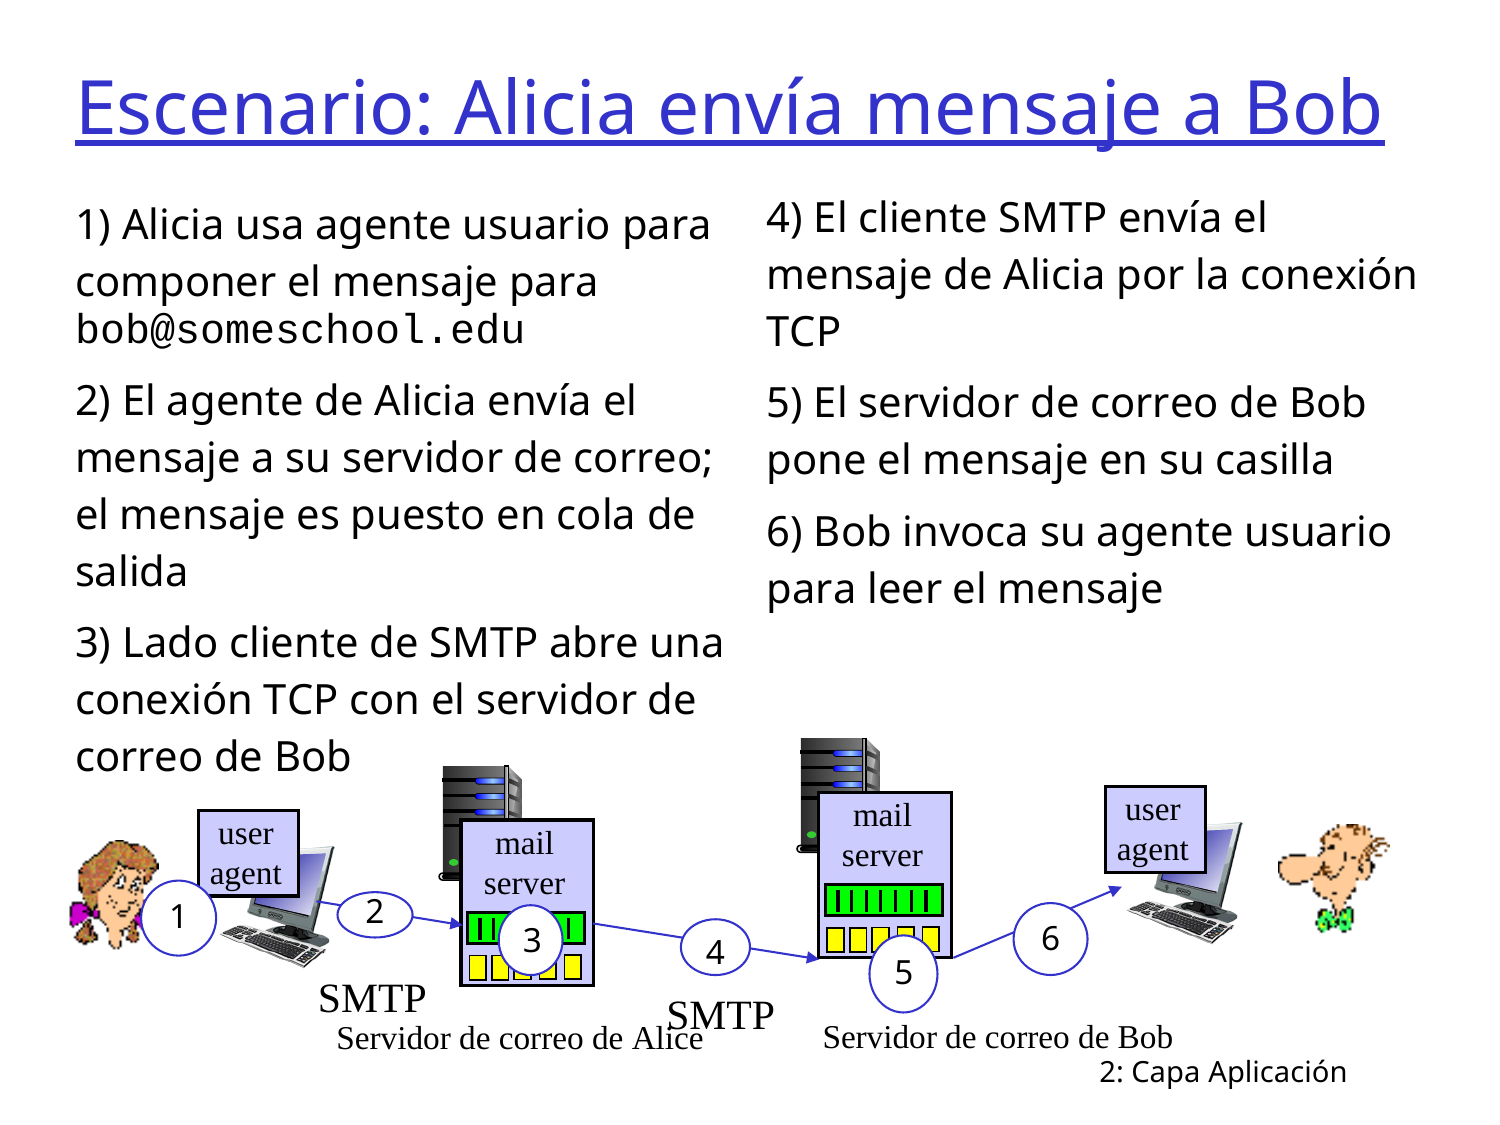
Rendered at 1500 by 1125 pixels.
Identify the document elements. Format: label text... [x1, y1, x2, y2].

picture [1099, 816, 1247, 953]
text_box [680, 923, 751, 976]
list 1) Alicia usa agente usuario para componer el mensaje para bob@someschool.edu 2) El agente de Alicia envía el mensaje a su servidor de correo; el mensaje es puesto en cola de salida 3) Lado cliente de SMTP abre una conexión TCP con el servidor de correo de Bob [75, 194, 734, 938]
list 4) El cliente SMTP envía el mensaje de Alicia por la conexión TCP 5) El servidor de correo de Bob pone el mensaje en su casilla 6) Bob invoca su agente usuario para leer el mensaje [766, 187, 1426, 1021]
text_box 1 [152, 938, 206, 945]
text_box Servidor de correo de Alice [321, 1008, 720, 1064]
text_box SMTP [651, 980, 791, 1046]
text_box SMTP [303, 963, 442, 1028]
text_box [146, 938, 205, 956]
text_box [1161, 786, 1234, 892]
text_box Servidor de correo de Bob [807, 1007, 1219, 1063]
text_box [460, 938, 594, 986]
text_box 3 [508, 938, 554, 965]
text_box user agent [1101, 779, 1204, 875]
picture [66, 840, 159, 954]
picture [192, 938, 339, 977]
text_box 4 [691, 927, 740, 967]
title Escenario: Alicia envía mensaje a Bob [75, 23, 1426, 188]
